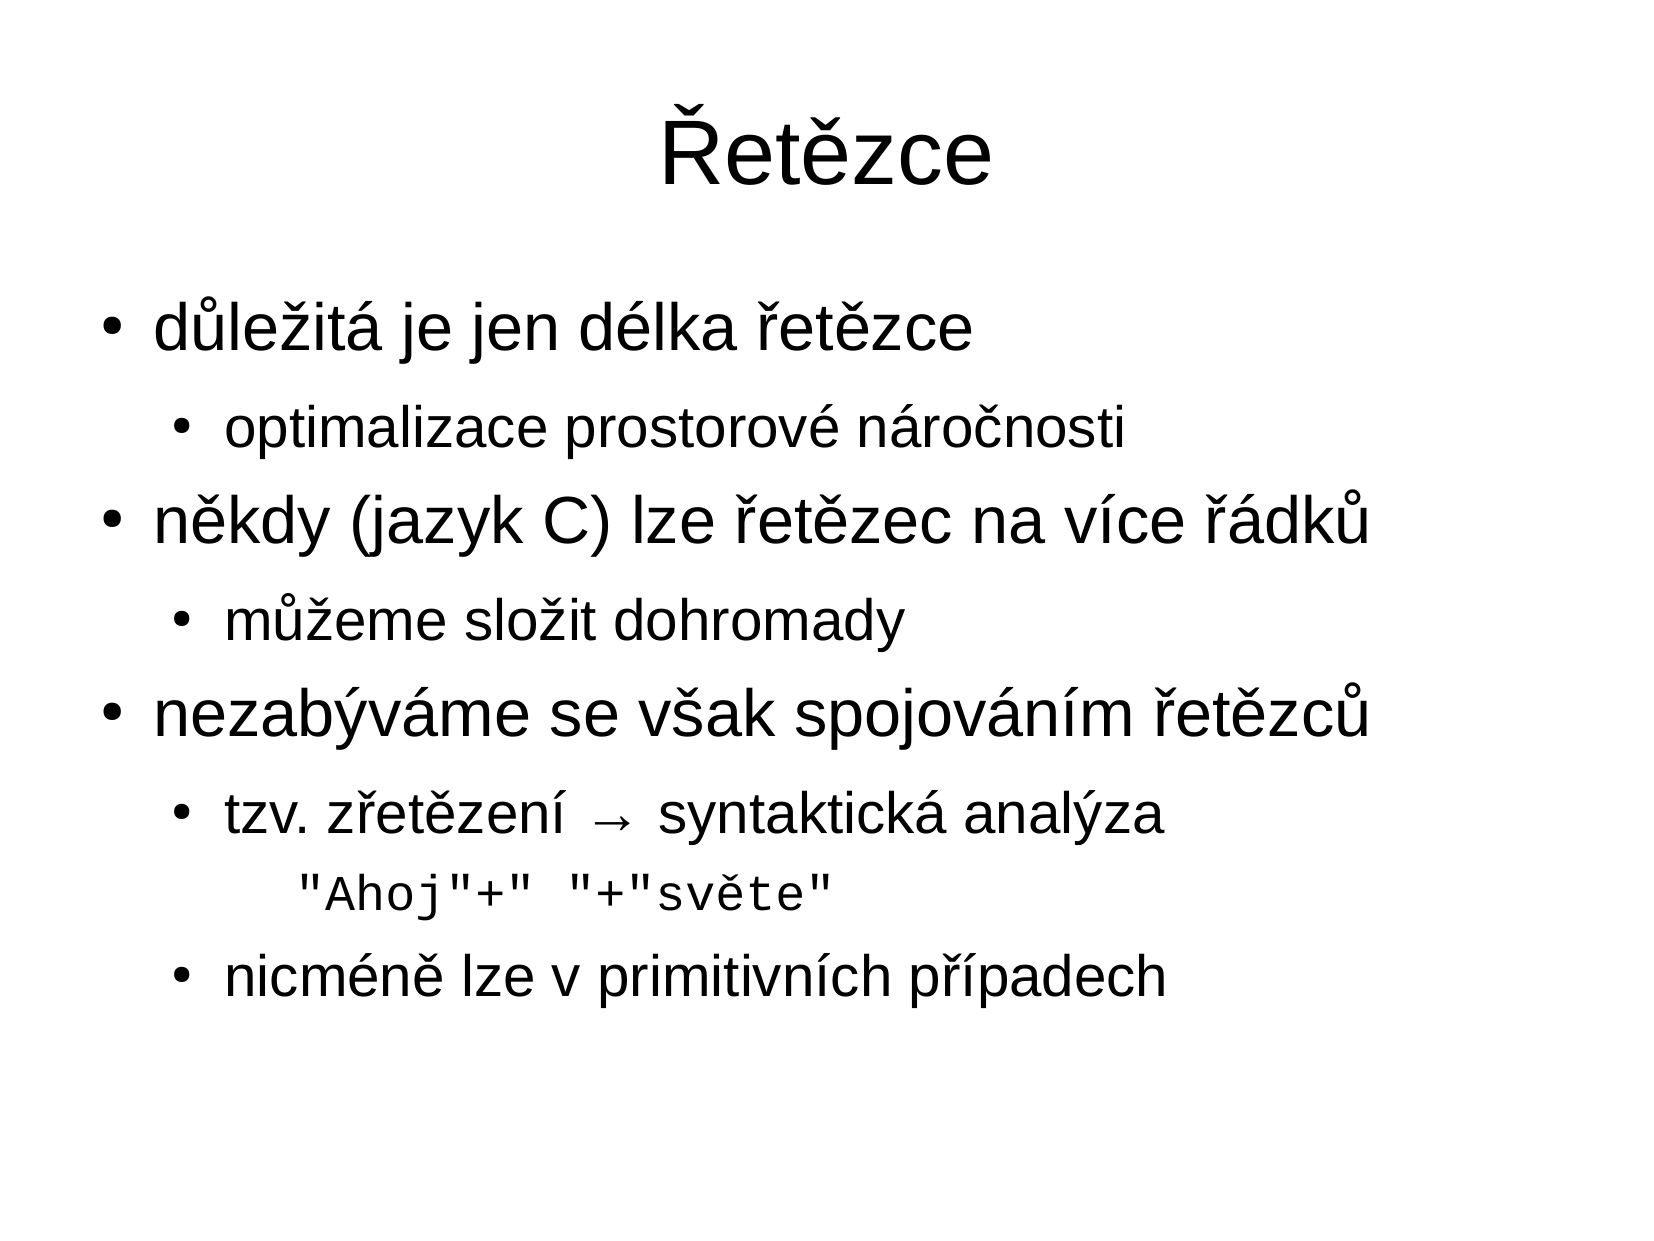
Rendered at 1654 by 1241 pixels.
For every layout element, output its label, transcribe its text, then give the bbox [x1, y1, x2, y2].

list důležitá je jen délka řetězce optimalizace prostorové náročnosti někdy (jazyk C) lze řetězec na více řádků můžeme složit dohromady nezabýváme se však spojováním řetězců tzv. zřetězení → syntaktická analýza "Ahoj"+" "+"světe" nicméně lze v primitivních případech [82, 290, 1571, 1094]
title Řetězce [82, 56, 1571, 250]
